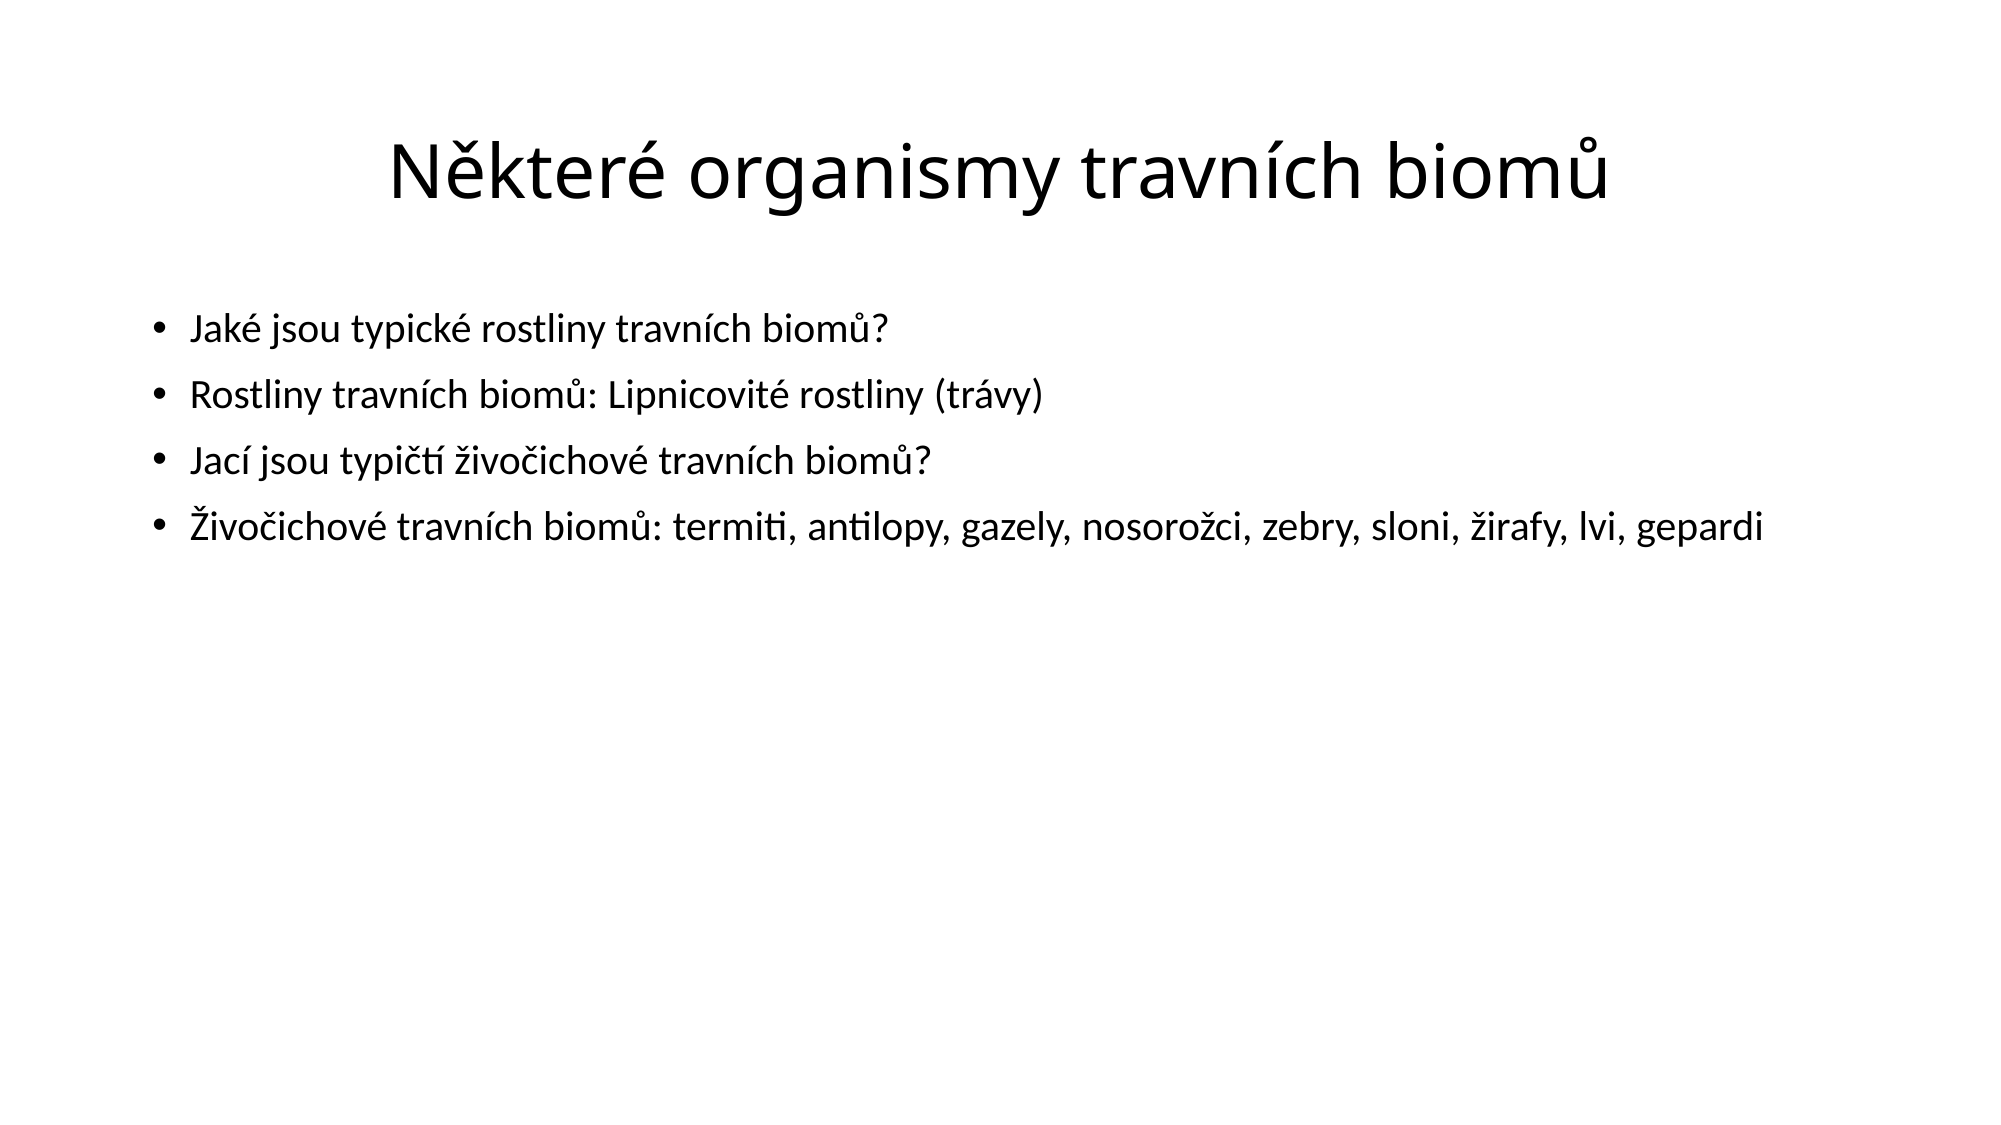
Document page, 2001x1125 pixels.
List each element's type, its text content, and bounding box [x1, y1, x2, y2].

list Jaké jsou typické rostliny travních biomů? Rostliny travních biomů: Lipnicovité rostliny (trávy) Jací jsou typičtí živočichové travních biomů? Živočichové travních biomů: termiti, antilopy, gazely, nosorožci, zebry, sloni, žirafy, lvi, gepardi [137, 299, 1863, 1014]
title Některé organismy travních biomů [137, 59, 1863, 278]
